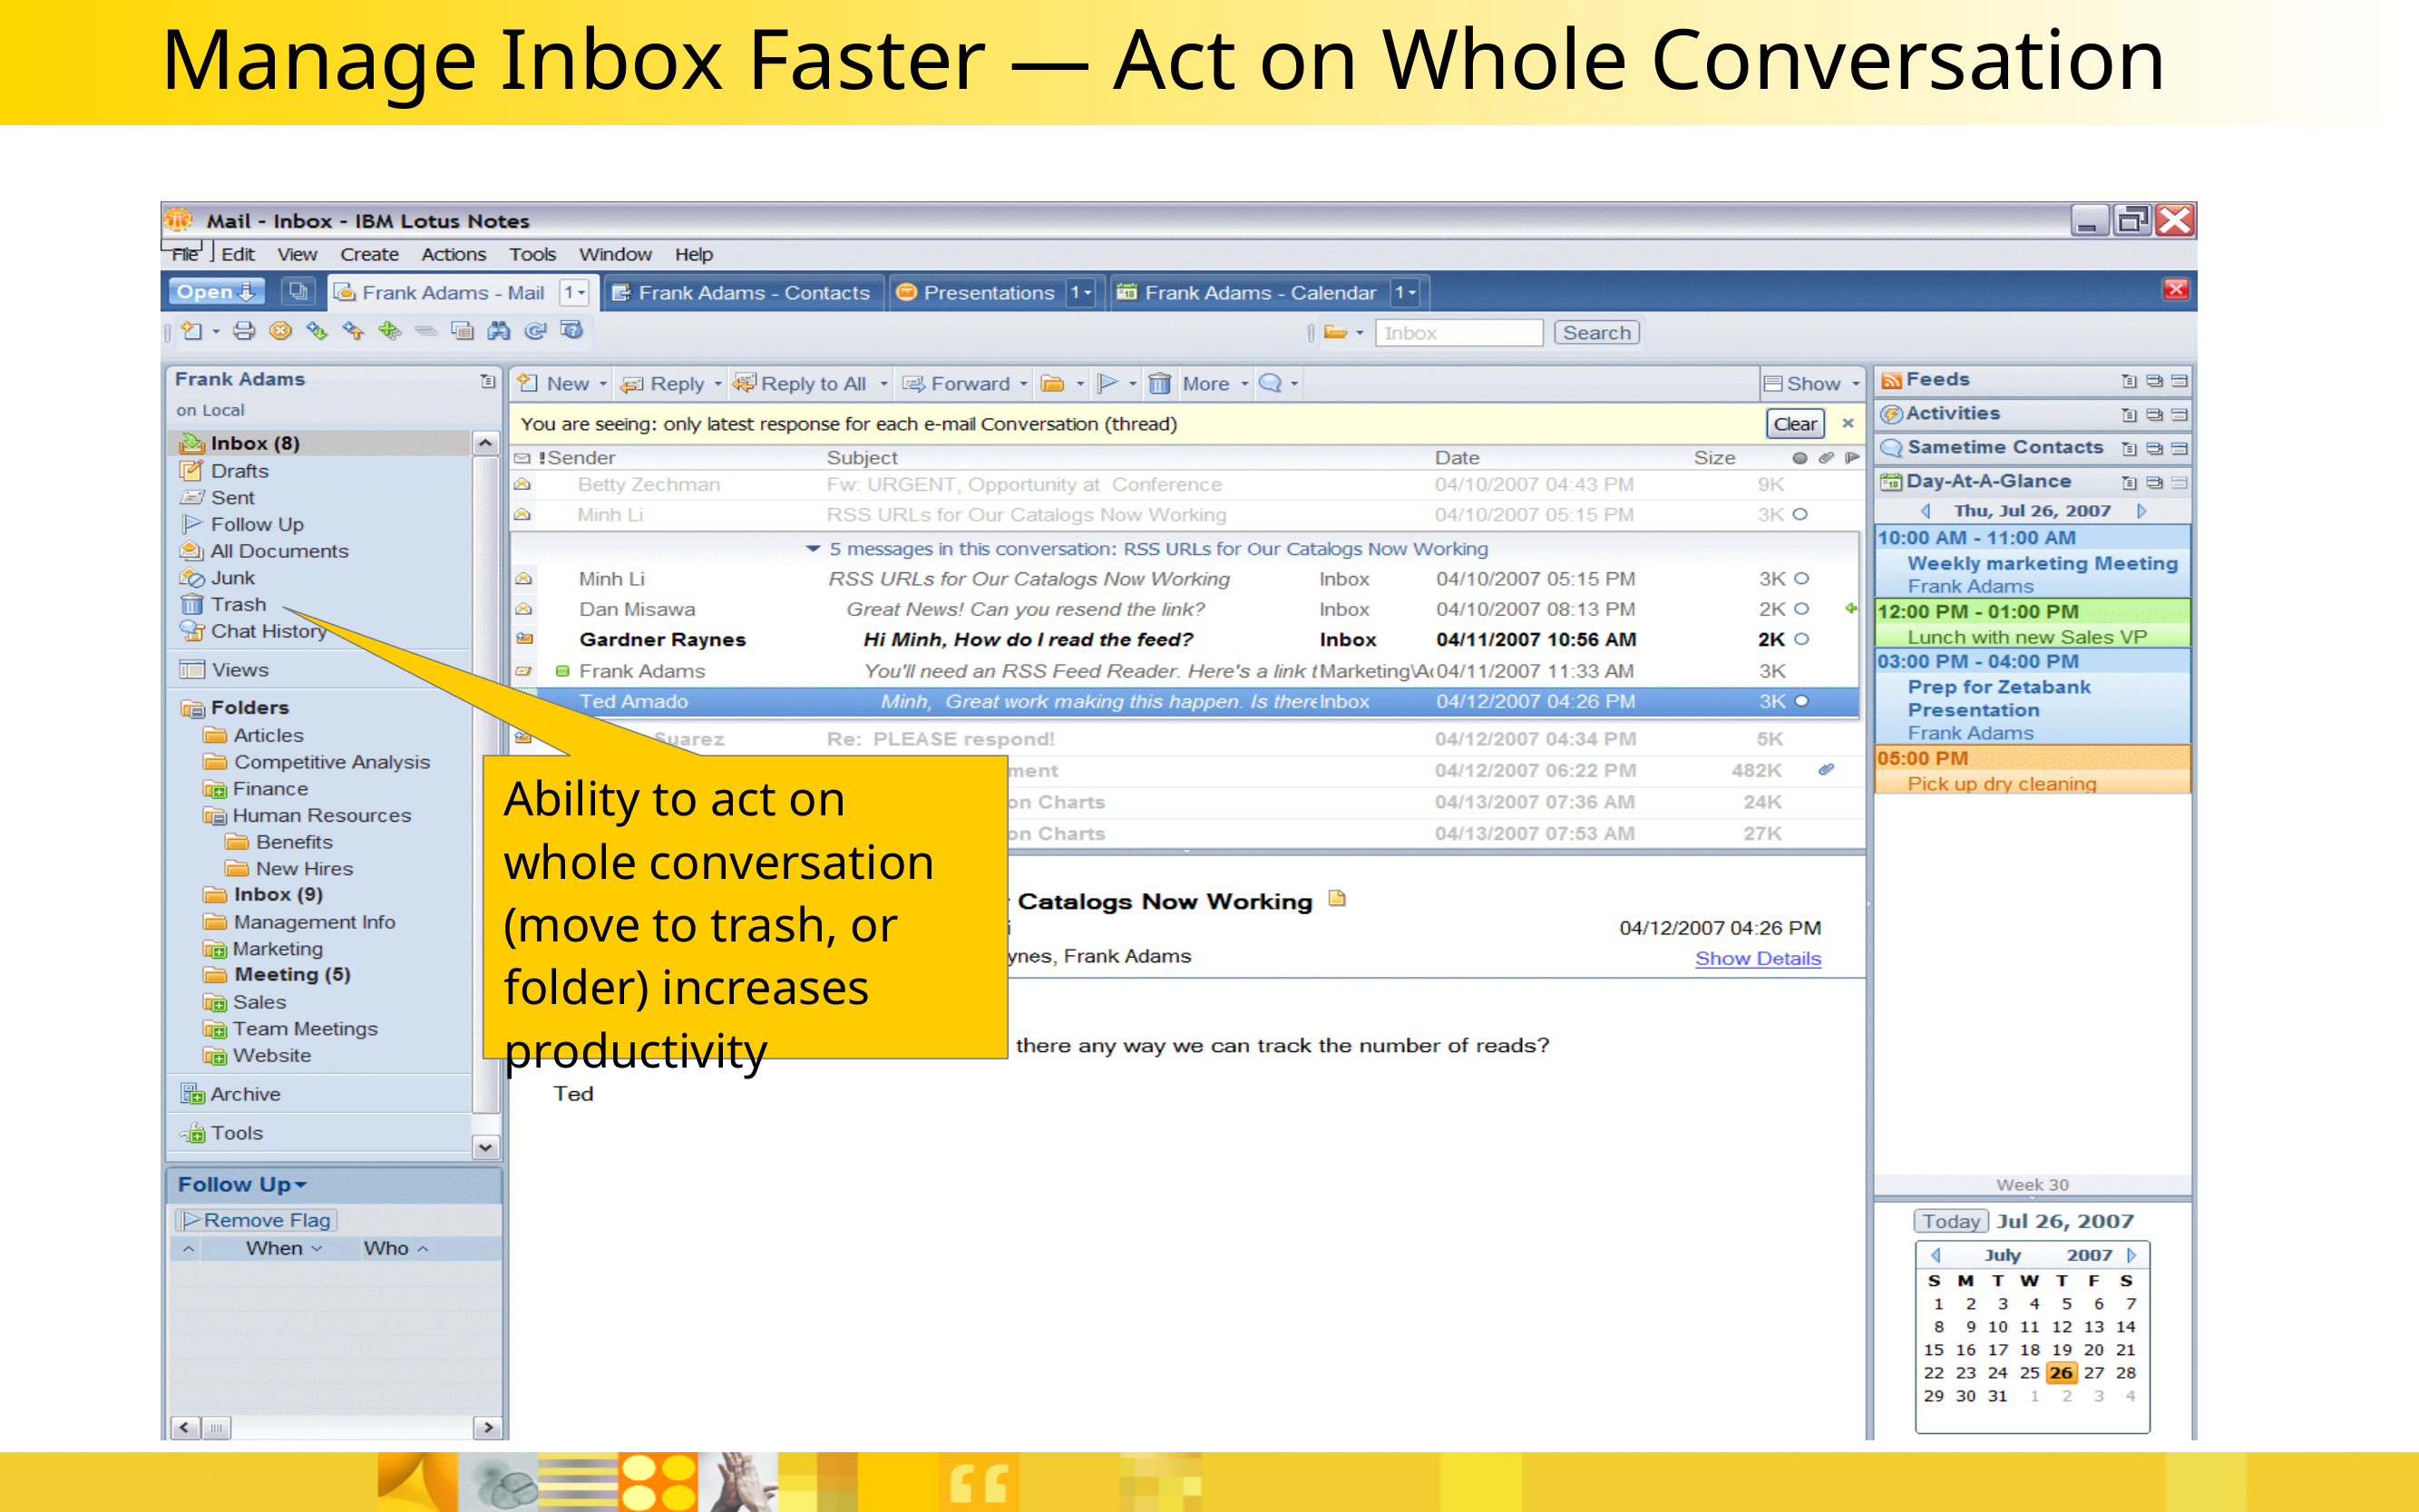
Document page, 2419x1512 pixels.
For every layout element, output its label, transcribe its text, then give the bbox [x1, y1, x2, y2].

picture [161, 201, 2198, 1440]
title Manage Inbox Faster — Act on Whole Conversation [137, 1, 2315, 127]
text_box 1 [1773, 1427, 2399, 1452]
picture [0, 1452, 2419, 1512]
text_box [0, 0, 2419, 125]
text_box Ability to act on whole conversation (move to trash, or folder) increases productivity [282, 607, 1009, 1059]
